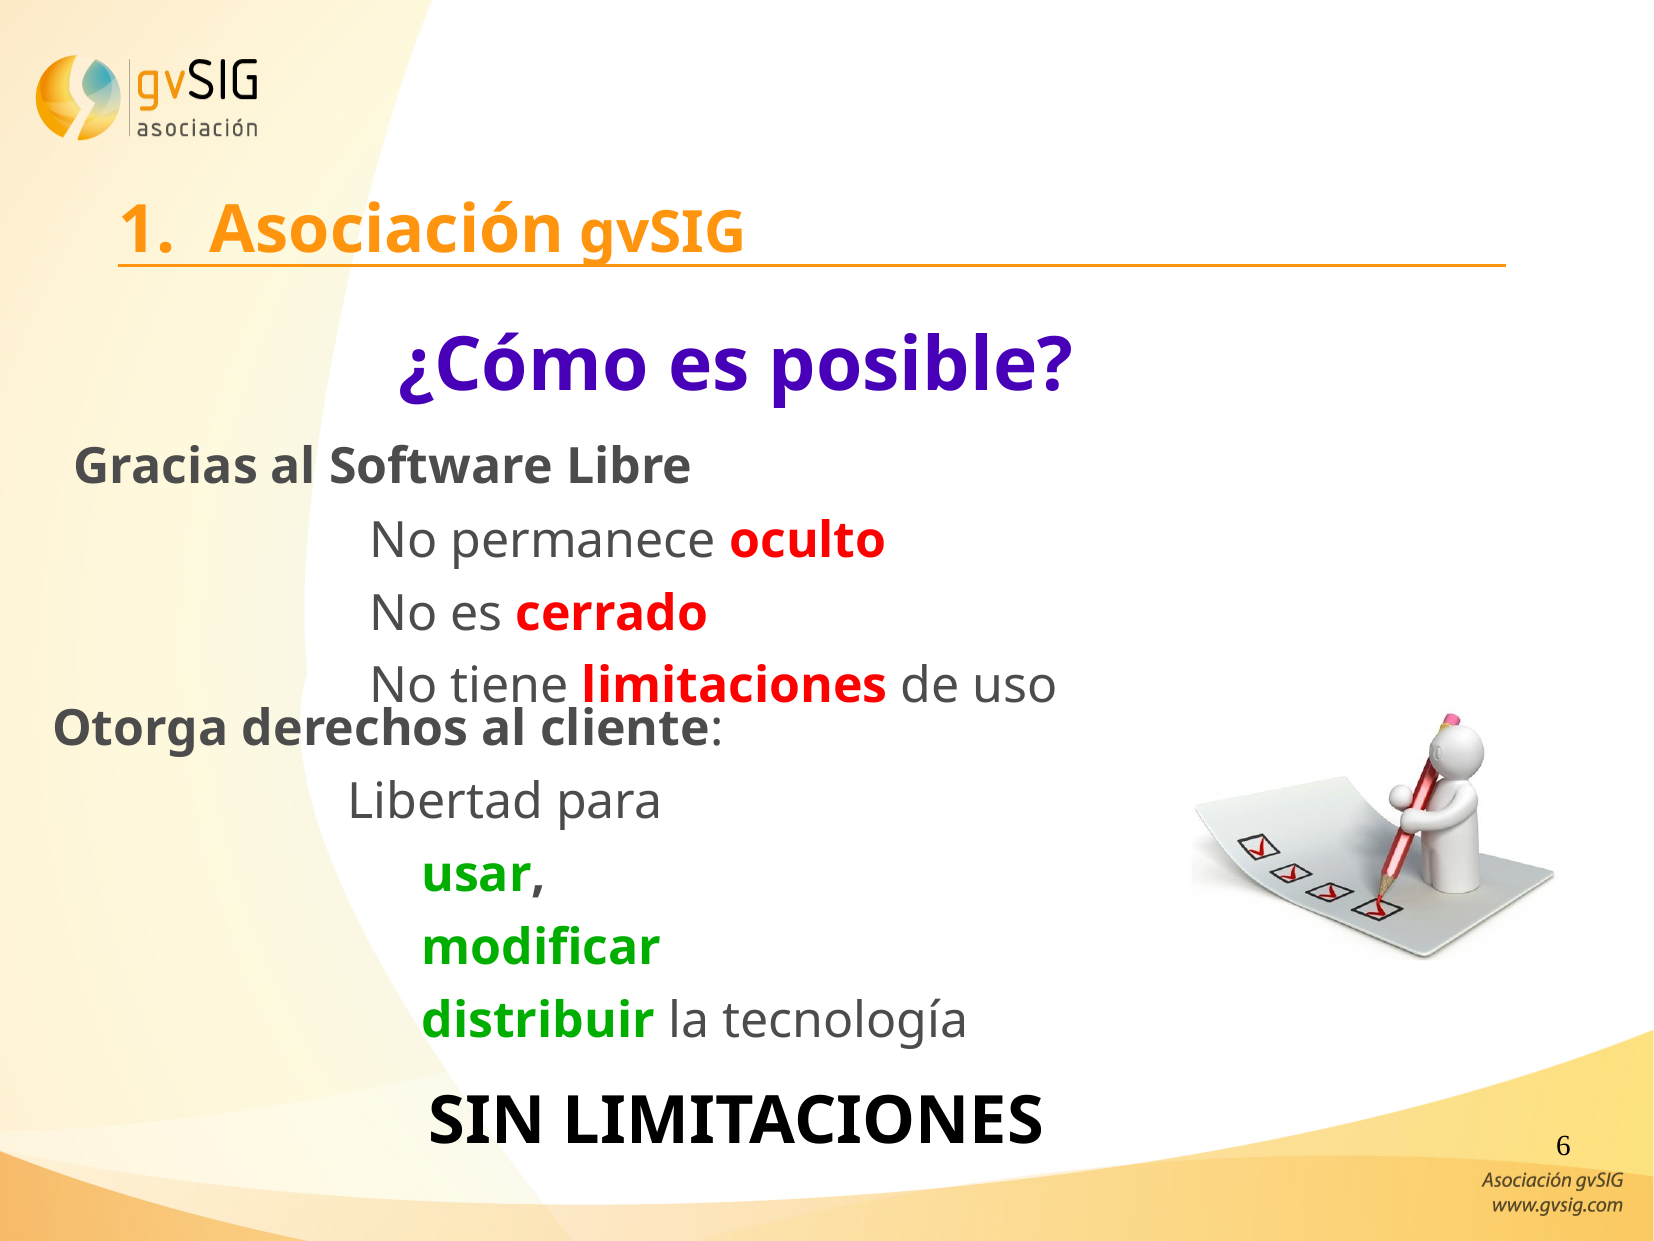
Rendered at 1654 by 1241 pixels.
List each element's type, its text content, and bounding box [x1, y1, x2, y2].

text_box ¿Cómo es posible? [383, 295, 1241, 399]
text_box [118, 134, 1639, 339]
picture [0, 0, 1654, 1241]
title 1. Asociación gvSIG [118, 177, 1607, 276]
text_box Otorga derechos al cliente: Libertad para usar, modificar distribuir la tecnología [37, 679, 1595, 1005]
text_box SIN LIMITACIONES [380, 1058, 1093, 1152]
text_box Gracias al Software Libre No permanece oculto No es cerrado No tiene limitaciones de uso [59, 418, 1617, 680]
